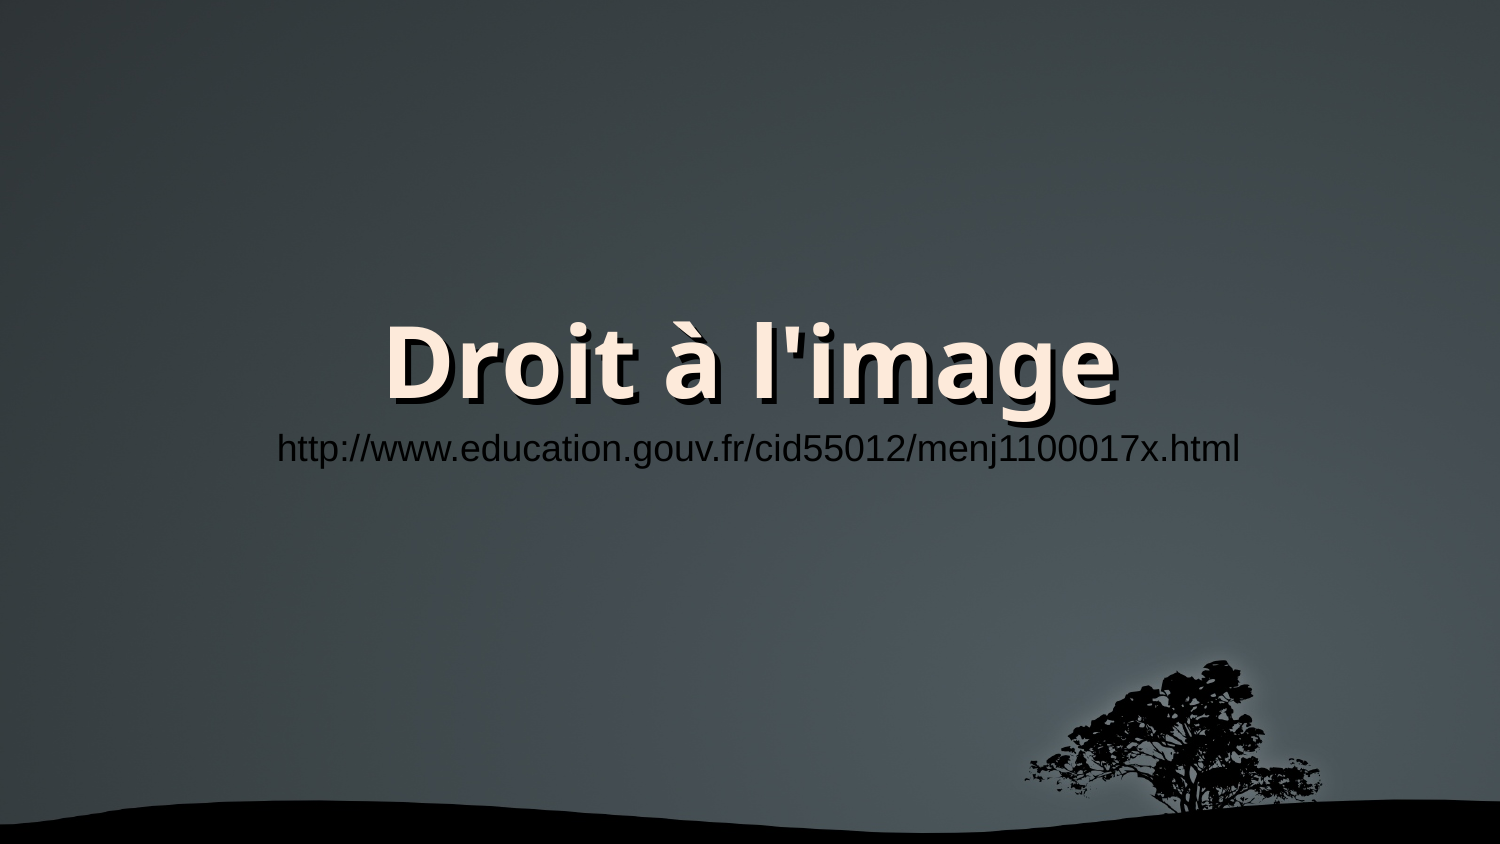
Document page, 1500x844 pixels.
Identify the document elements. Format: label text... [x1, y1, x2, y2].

text_box http://www.education.gouv.fr/cid55012/menj1100017x.html [262, 420, 1256, 477]
picture [0, 0, 1500, 844]
subtitle Droit à l'image [74, 33, 1425, 755]
